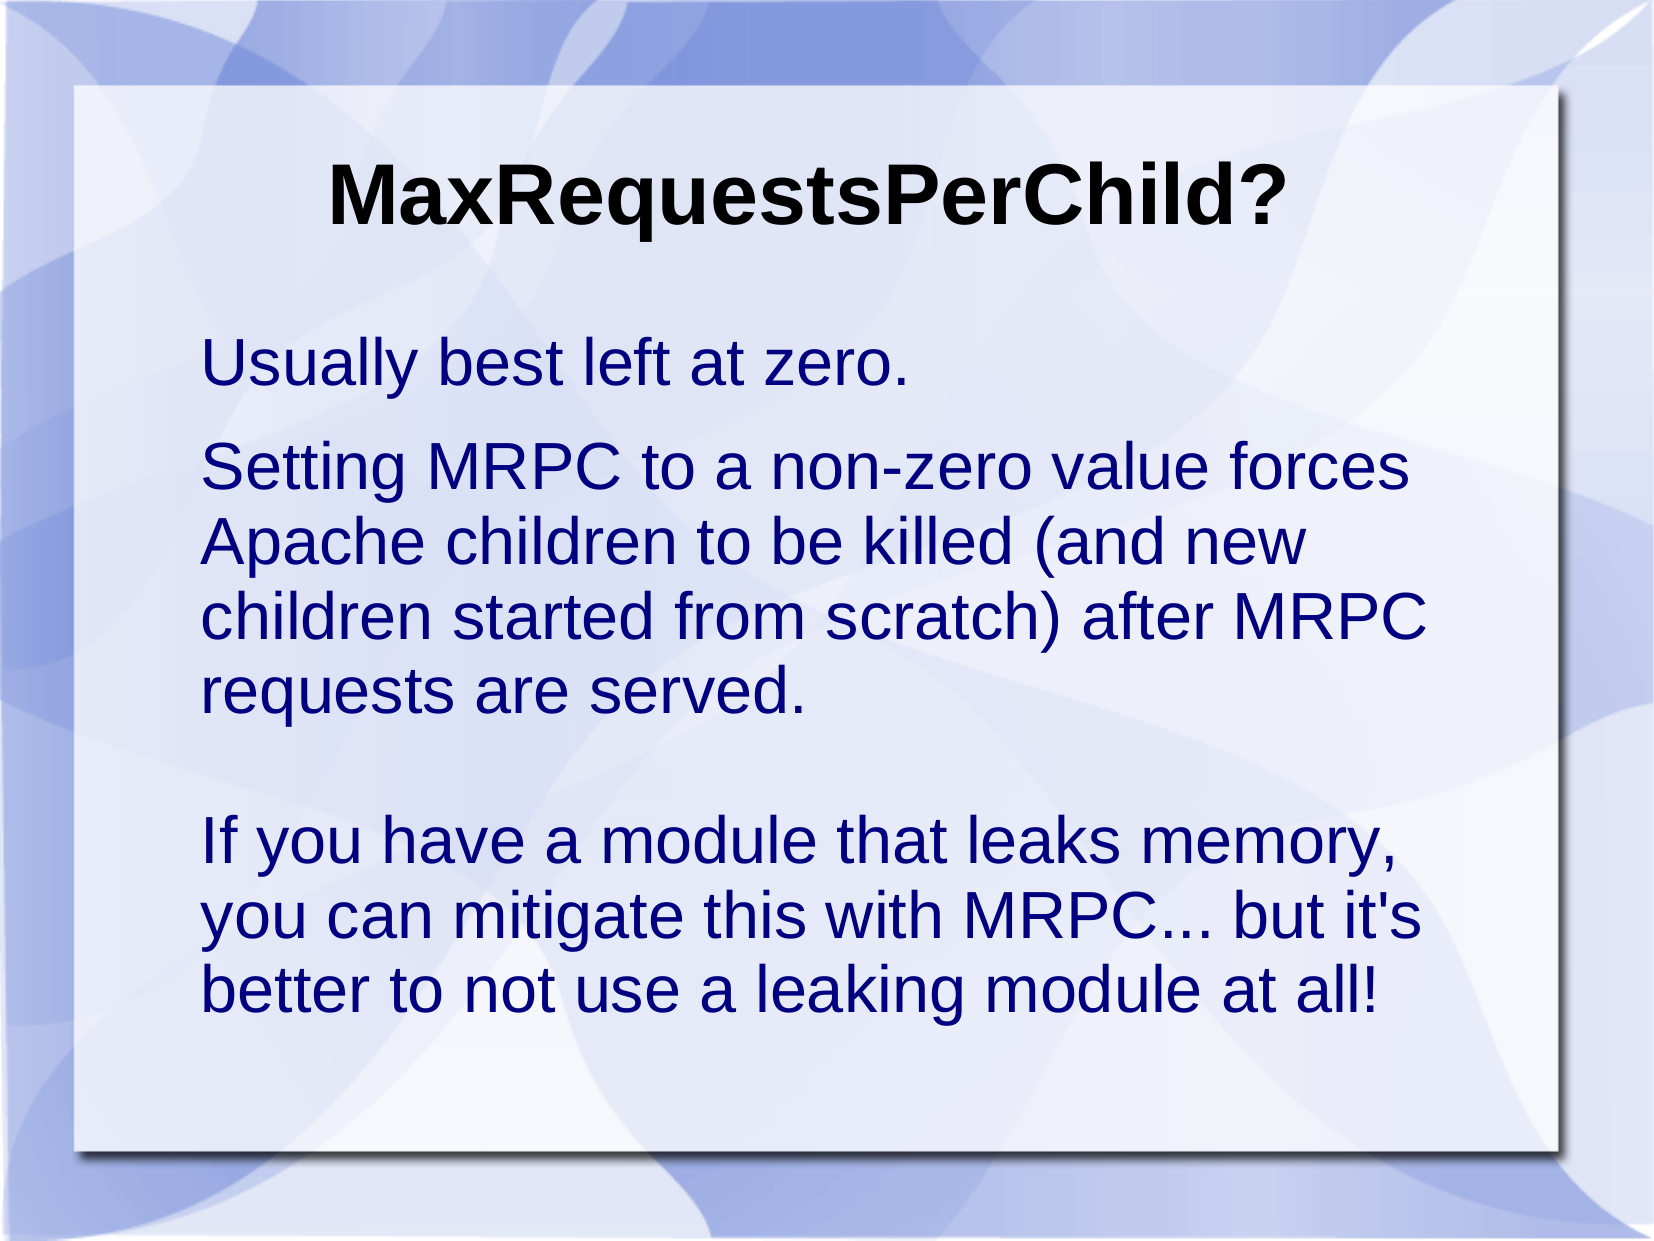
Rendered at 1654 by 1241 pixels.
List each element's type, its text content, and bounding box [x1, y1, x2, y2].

title MaxRequestsPerChild? [82, 90, 1536, 298]
list Usually best left at zero. Setting MRPC to a non-zero value forces Apache children to be killed (and new children started from scratch) after MRPC requests are served. If you have a module that leaks memory, you can mitigate this with MRPC... but it's better to not use a leaking module at all! [129, 324, 1489, 1045]
picture [0, 0, 1654, 1241]
